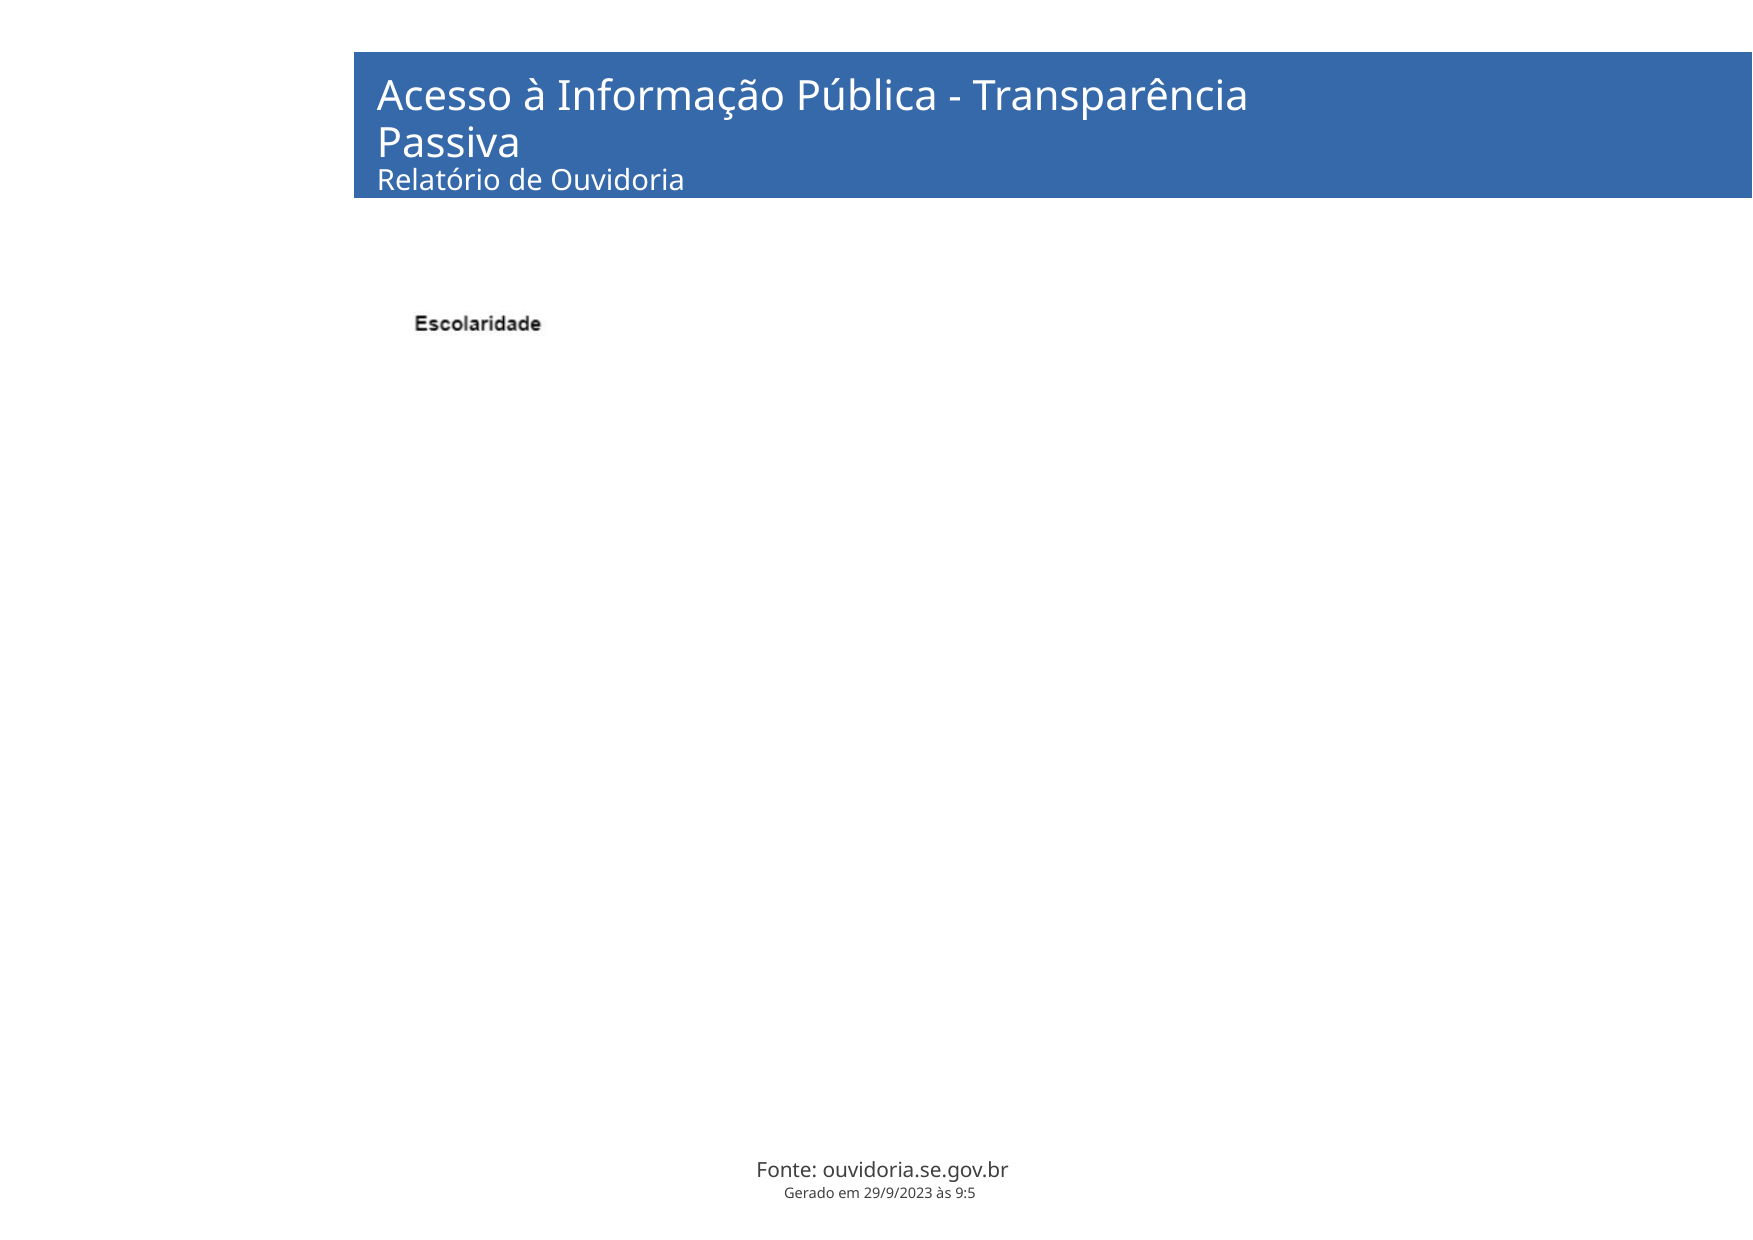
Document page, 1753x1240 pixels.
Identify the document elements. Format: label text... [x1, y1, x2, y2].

text_box [155, 211, 1599, 1028]
text_box Gerado em 29/9/2023 às 9:5 [784, 1184, 995, 1202]
text_box Fonte: ouvidoria.se.gov.br [756, 1158, 1023, 1182]
text_box Acesso à Informação Pública - Transparência Passiva Relatório de Ouvidoria EMSETUR - Janeiro a Dezembro de 2022 [376, 72, 1403, 228]
text_box [354, 52, 1752, 198]
